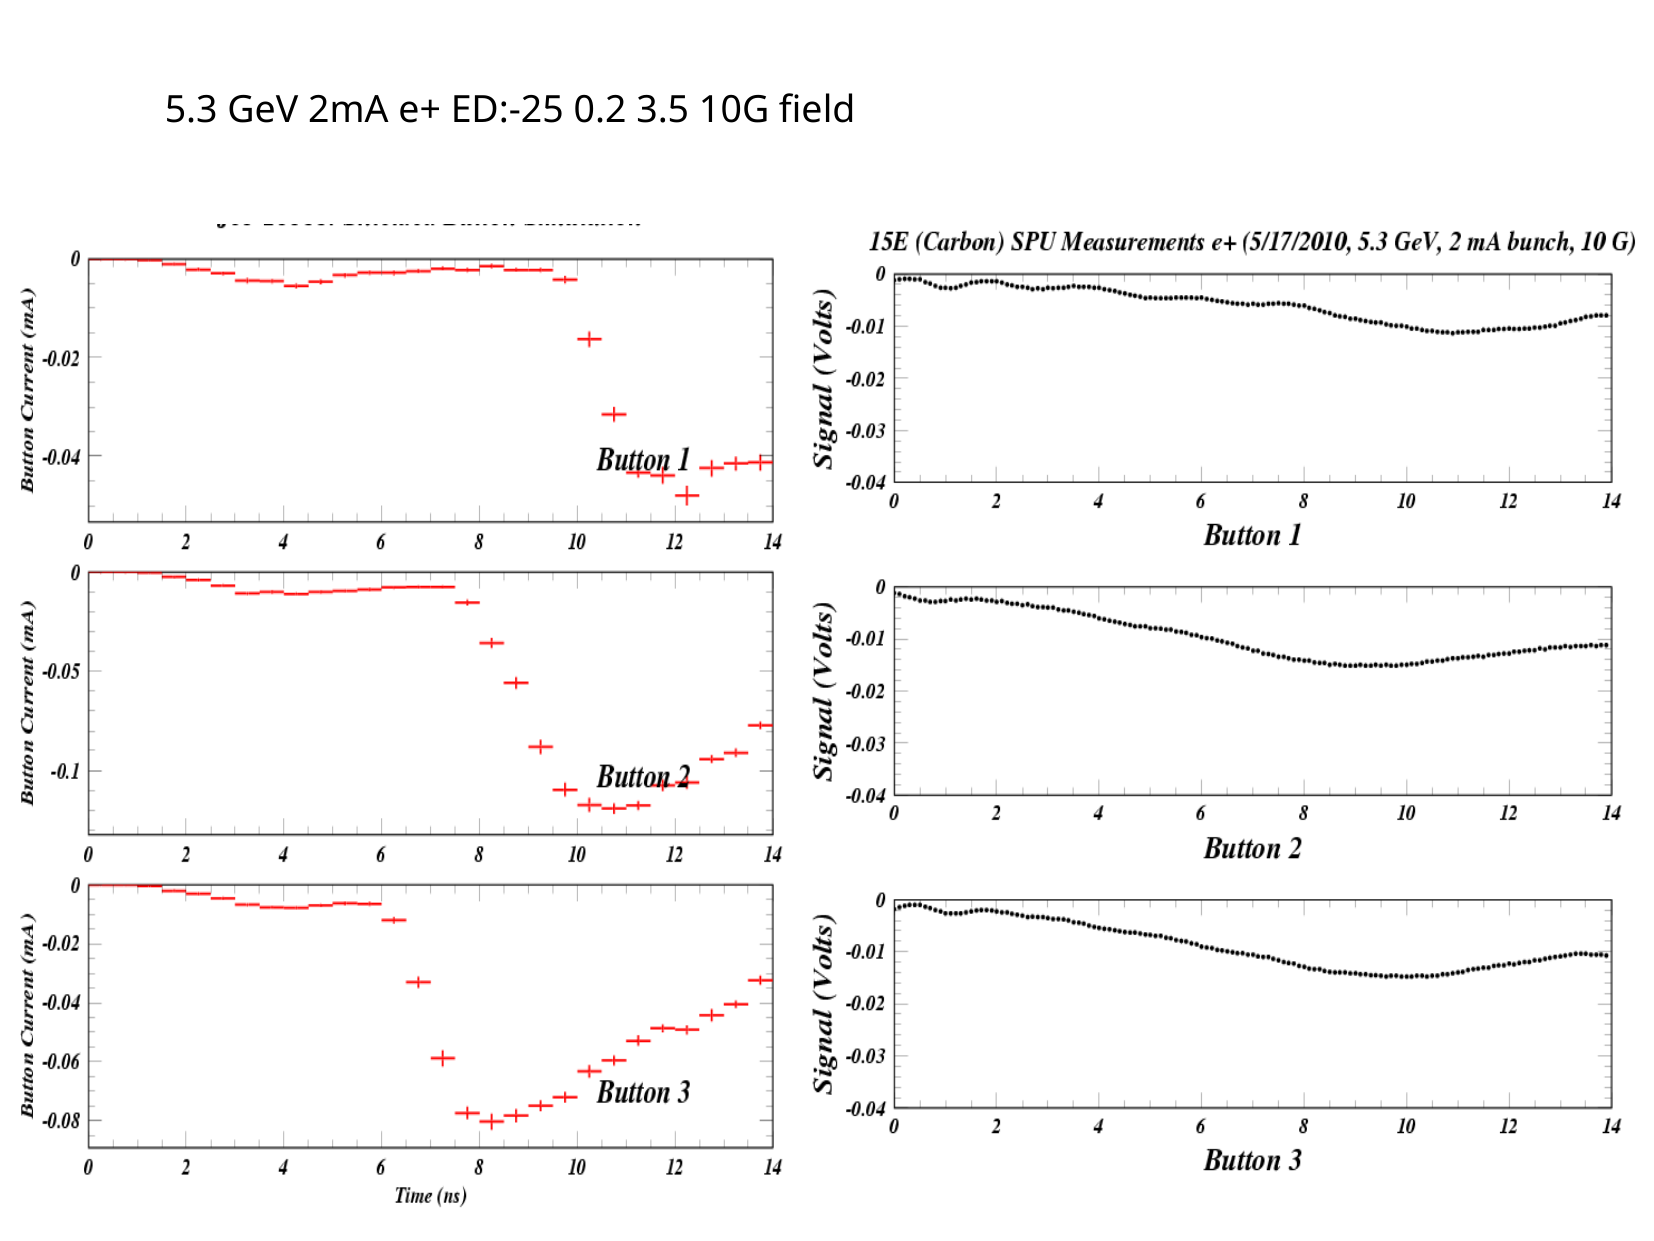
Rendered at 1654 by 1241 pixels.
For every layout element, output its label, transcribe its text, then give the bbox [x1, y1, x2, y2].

text_box 5.3 GeV 2mA e+ ED:-25 0.2 3.5 10G field [150, 75, 1163, 134]
picture [0, 224, 1654, 1241]
